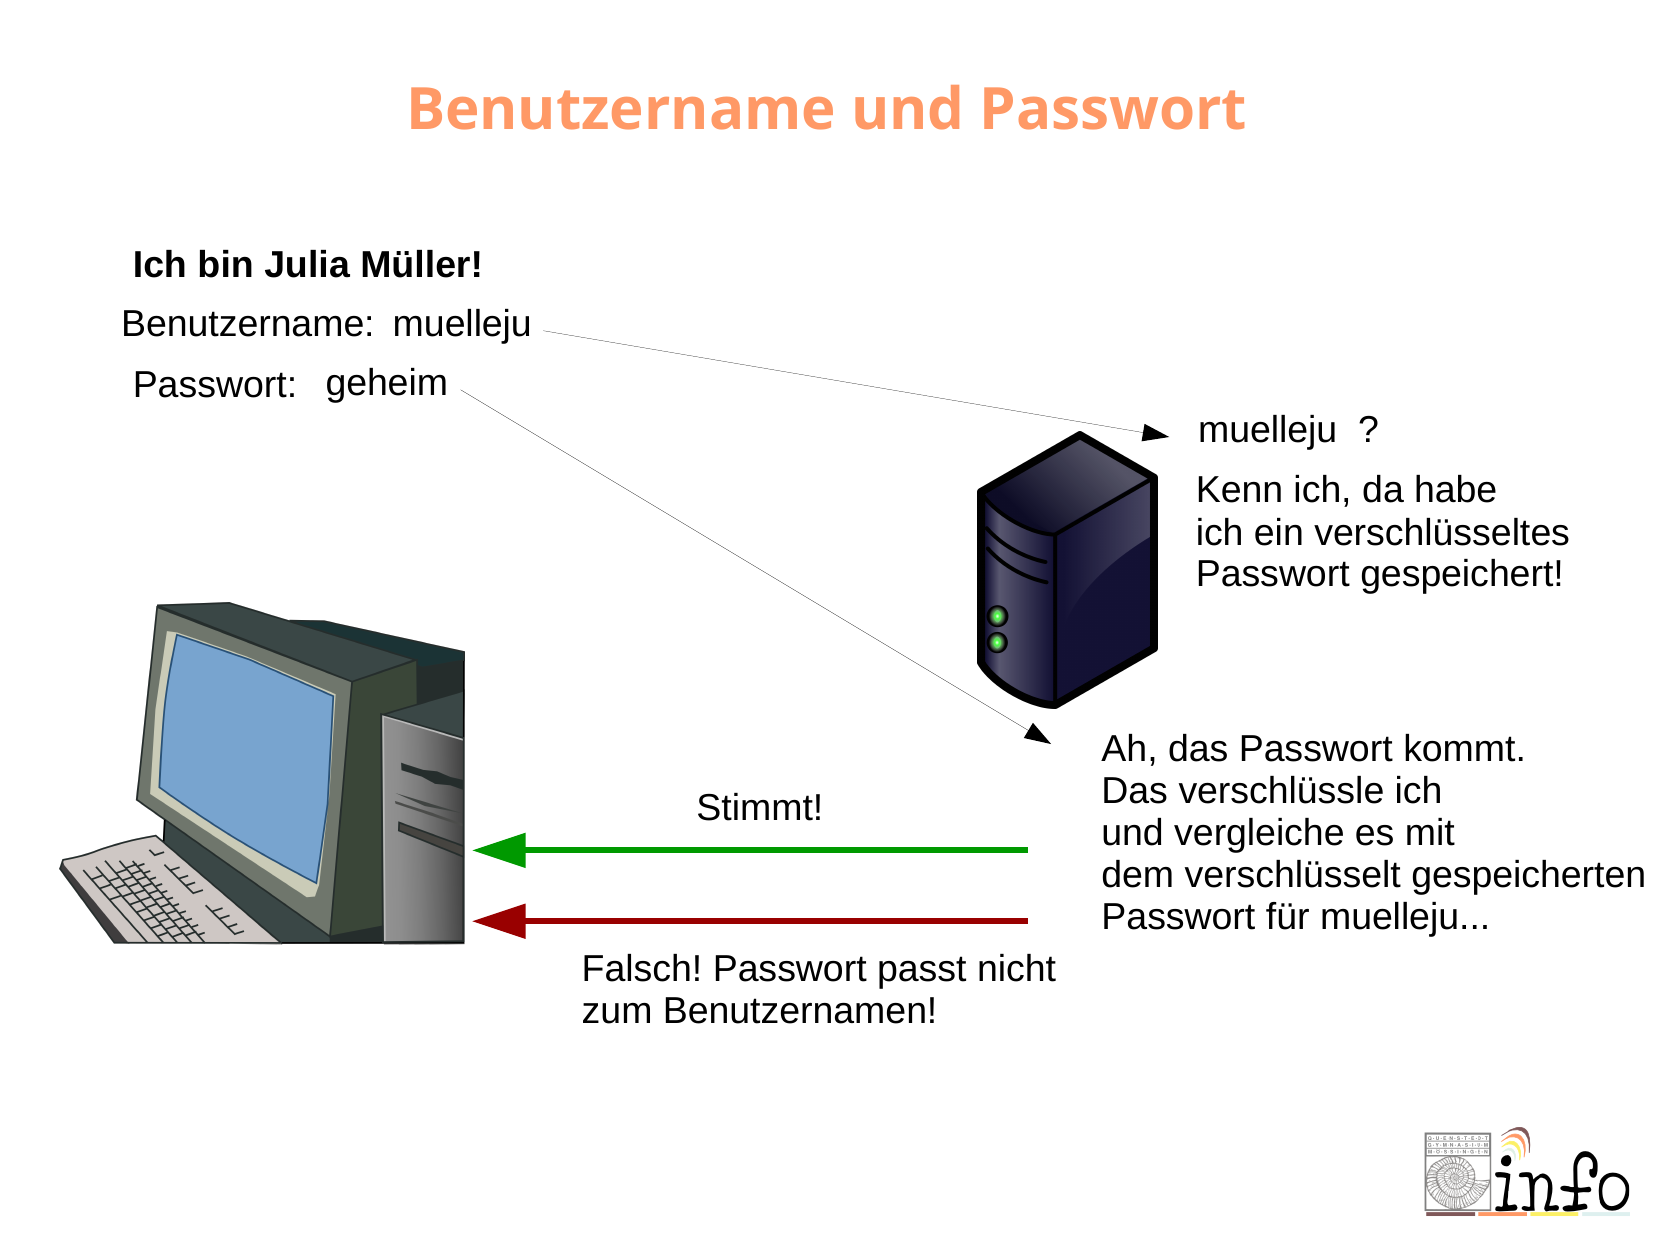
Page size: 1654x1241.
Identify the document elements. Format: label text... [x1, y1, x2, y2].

picture [1418, 1127, 1630, 1217]
text_box Ich bin Julia Müller! [118, 236, 499, 294]
text_box Falsch! Passwort passt nicht zum Benutzernamen! [566, 940, 1072, 1040]
picture [59, 602, 465, 945]
text_box Passwort: [118, 356, 323, 414]
text_box geheim [310, 354, 512, 412]
title Benutzername und Passwort [82, 49, 1571, 166]
picture [977, 701, 990, 709]
picture [977, 431, 1158, 709]
text_box Benutzername: [106, 295, 377, 353]
text_box muelleju [377, 295, 579, 353]
text_box Ah, das Passwort kommt. Das verschlüssle ich und vergleiche es mit dem verschlüsselt gespeicherten Passwort für muelleju... [1086, 720, 1654, 945]
text_box Kenn ich, da habe ich ein verschlüsseltes Passwort gespeichert! [1181, 461, 1585, 603]
text_box Stimmt! [681, 779, 839, 837]
text_box muelleju ? [1183, 401, 1397, 459]
